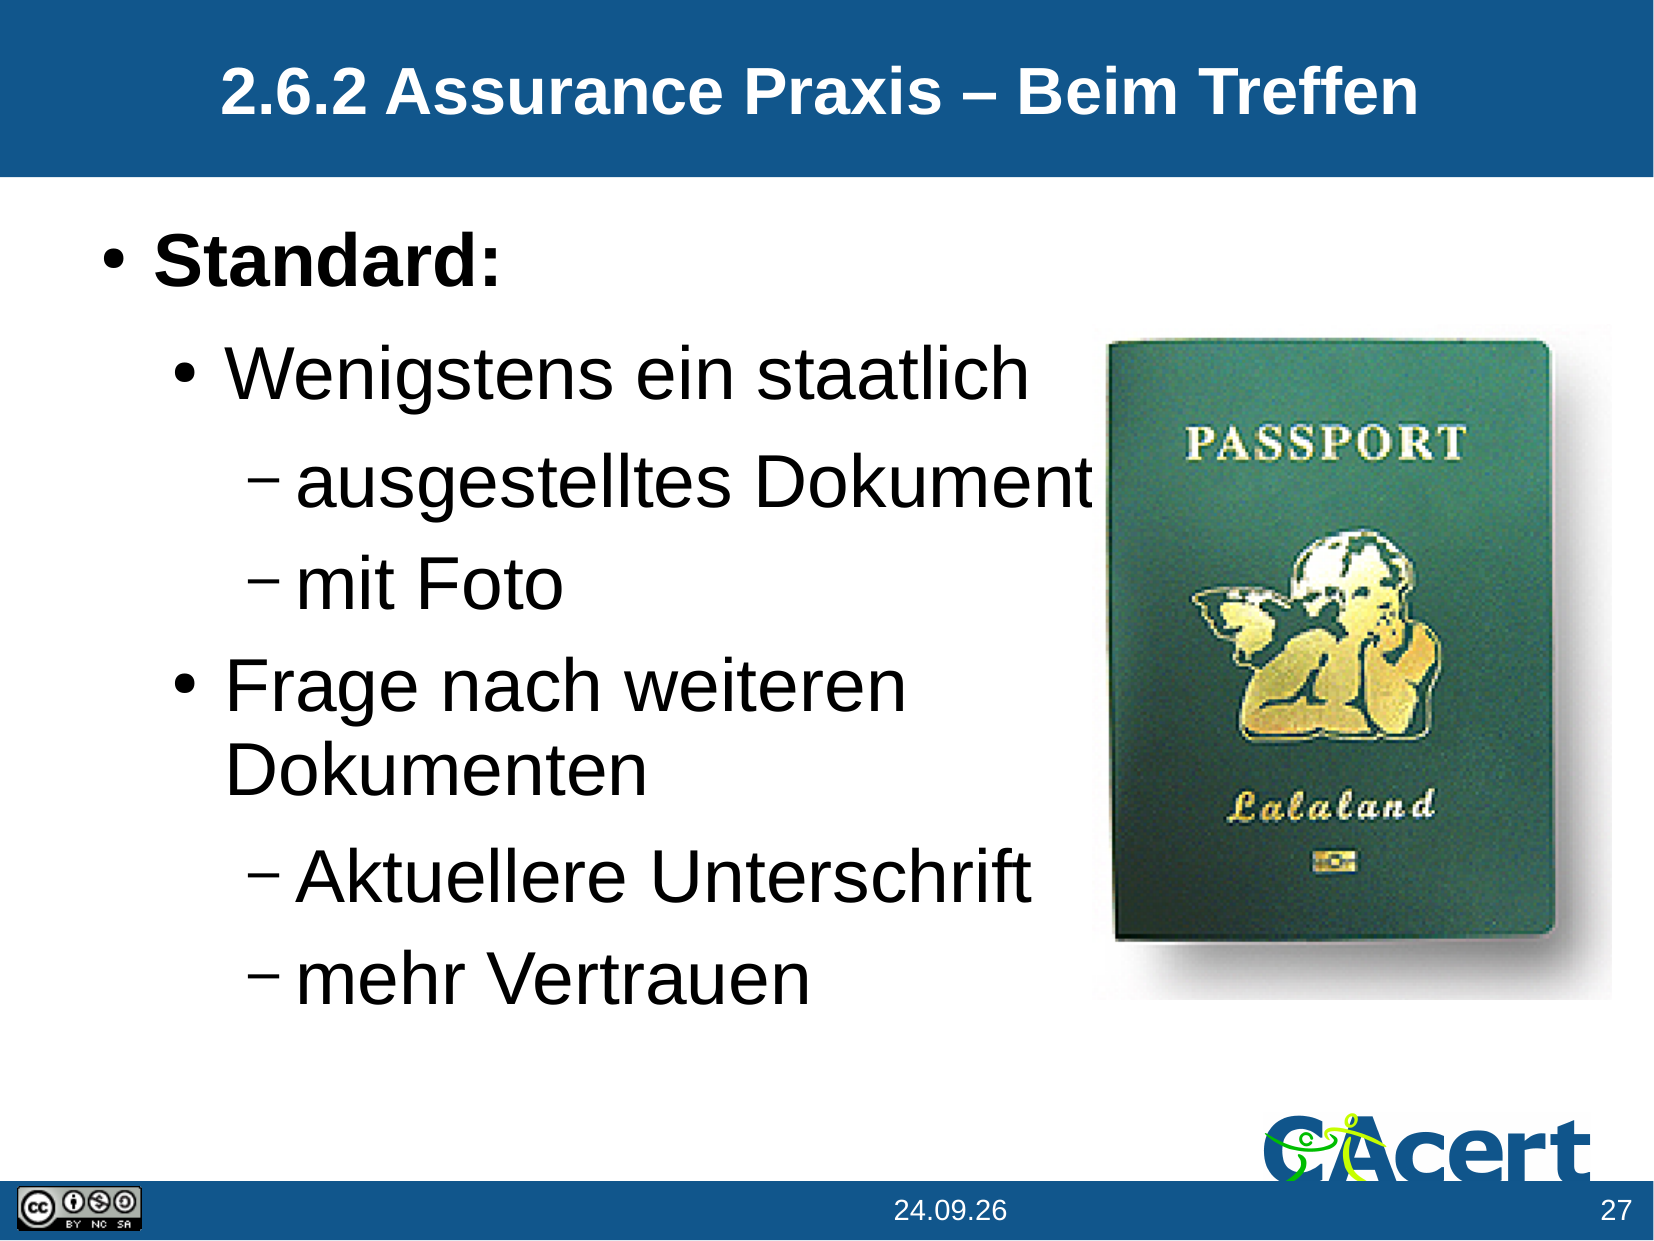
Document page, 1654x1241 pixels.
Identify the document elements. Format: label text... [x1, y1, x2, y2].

list Standard: Wenigstens ein staatlich ausgestelltes Dokument mit Foto Frage nach weiteren Dokumenten Aktuellere Unterschrift mehr Vertrauen [82, 218, 1571, 1122]
picture [1263, 1112, 1591, 1181]
picture [1092, 324, 1612, 1000]
title 2.6.2 Assurance Praxis – Beim Treffen [76, 17, 1565, 166]
picture [17, 1186, 142, 1231]
